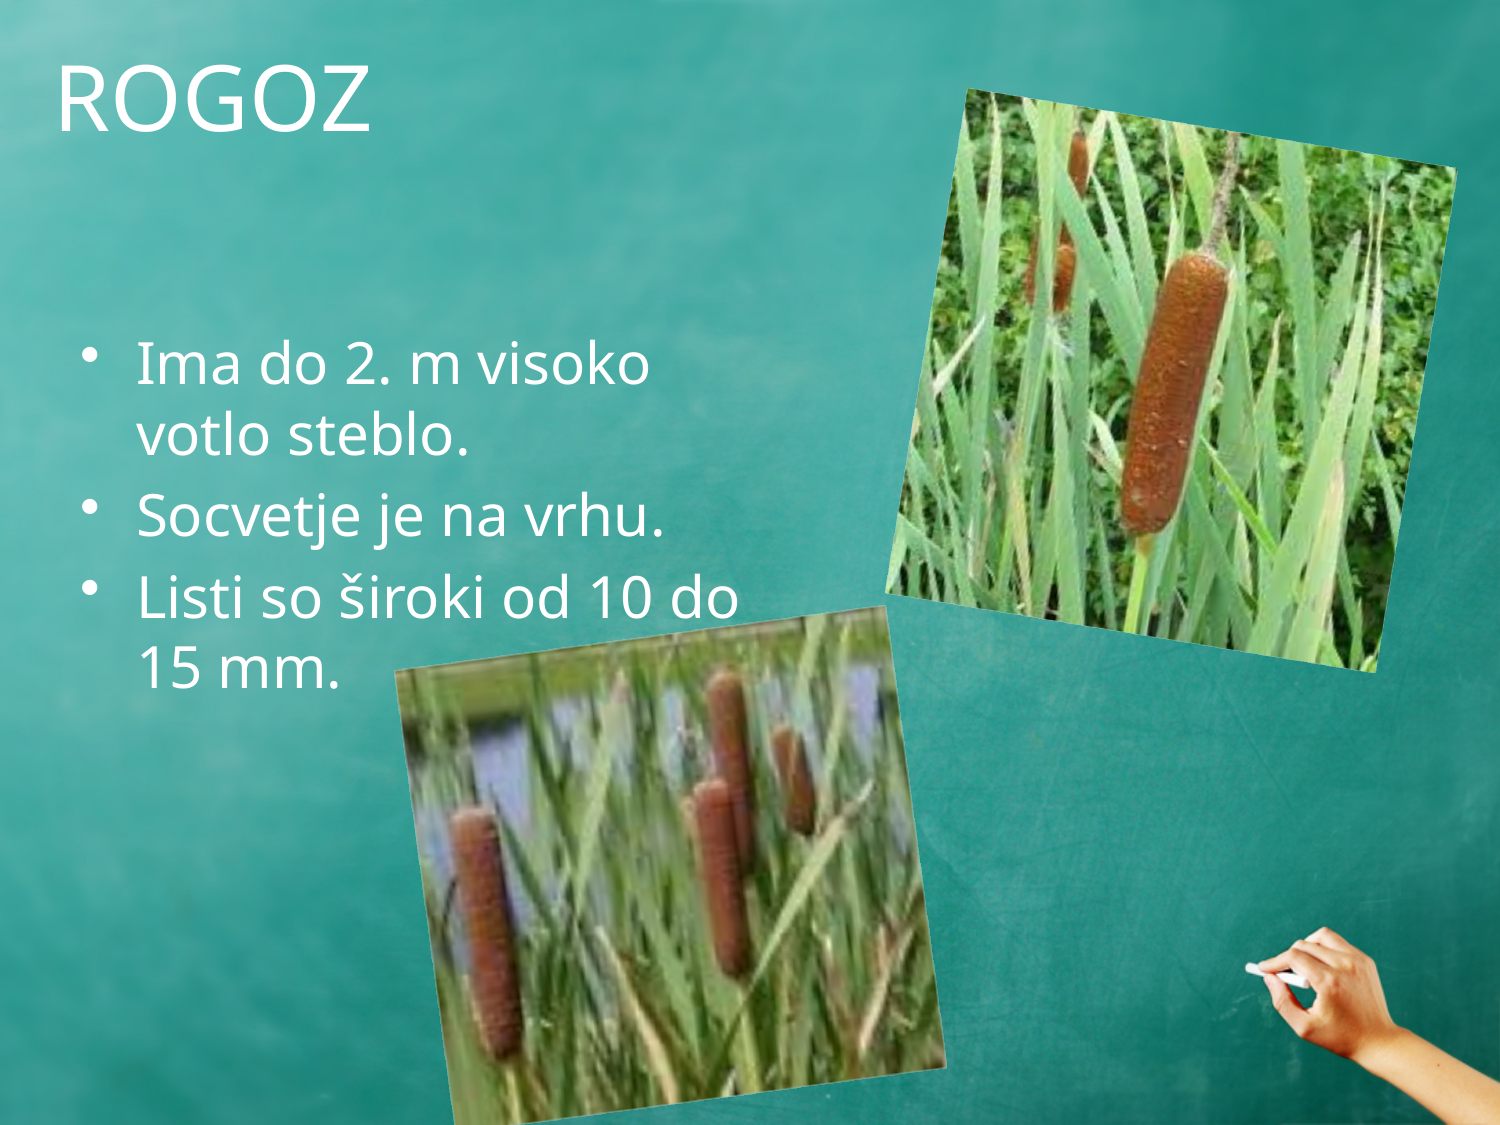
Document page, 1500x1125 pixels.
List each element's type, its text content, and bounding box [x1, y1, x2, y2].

list Ima do 2. m visoko votlo steblo. Socvetje je na vrhu. Listi so široki od 10 do 15 mm. [64, 237, 788, 938]
picture [0, 0, 1500, 1125]
title ROGOZ [39, 35, 1471, 154]
